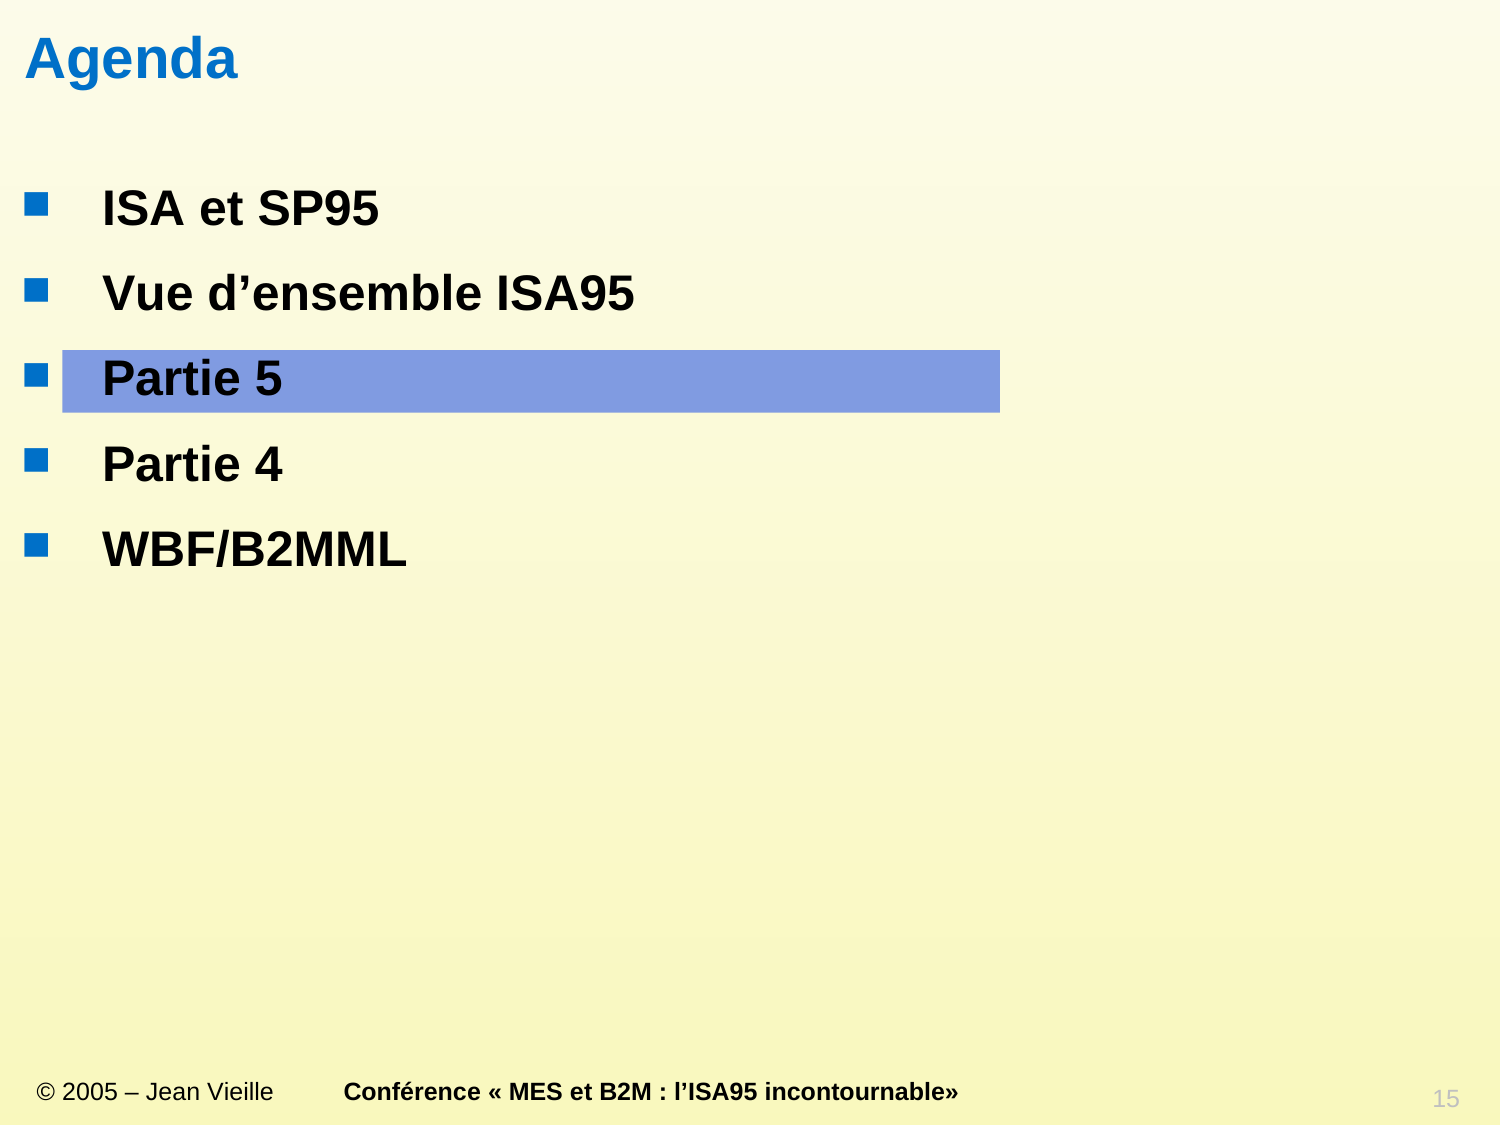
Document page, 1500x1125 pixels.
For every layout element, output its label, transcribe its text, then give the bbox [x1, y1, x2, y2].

title Agenda [9, 12, 1476, 151]
list ISA et SP95 Vue d’ensemble ISA95 Partie 5 Partie 4 WBF/B2MML [12, 174, 1476, 1026]
